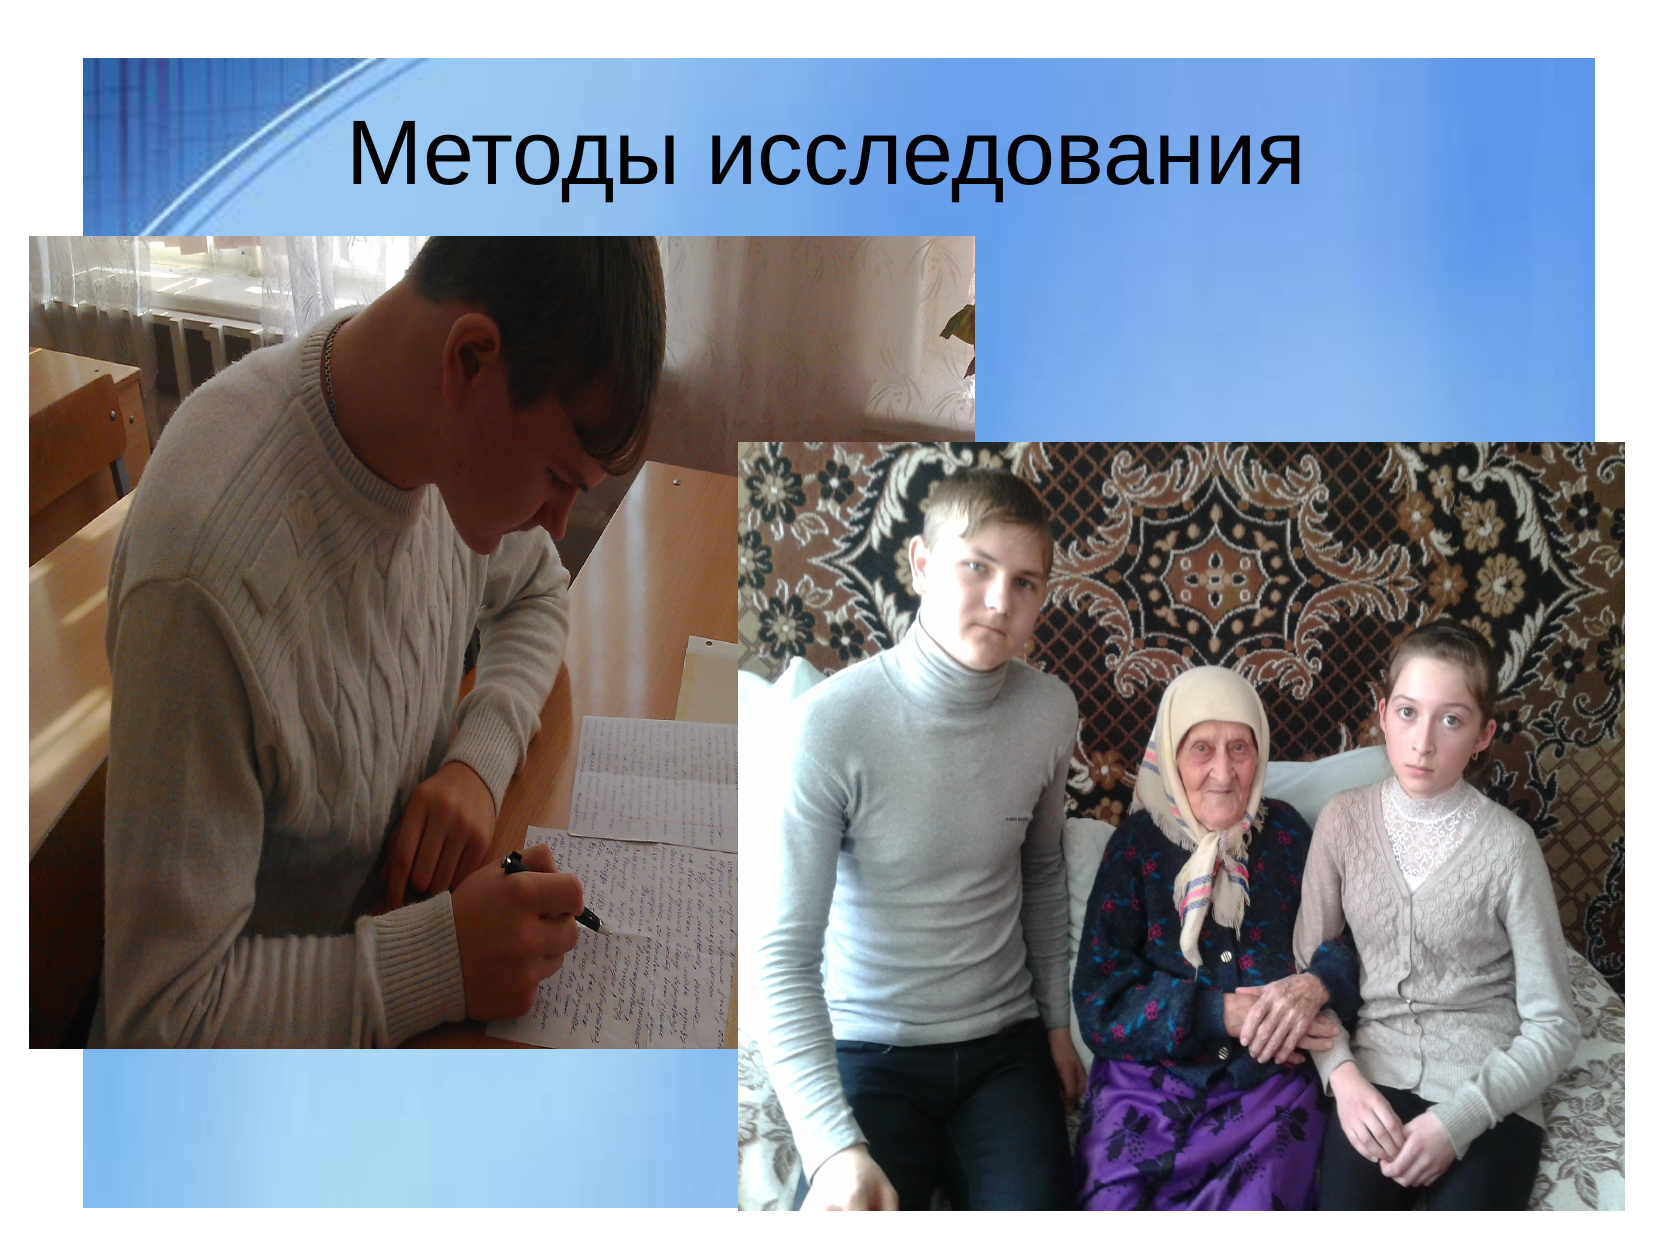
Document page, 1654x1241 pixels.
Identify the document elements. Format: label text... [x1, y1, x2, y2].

title Методы исследования [82, 49, 1571, 257]
picture [29, 58, 1625, 1211]
